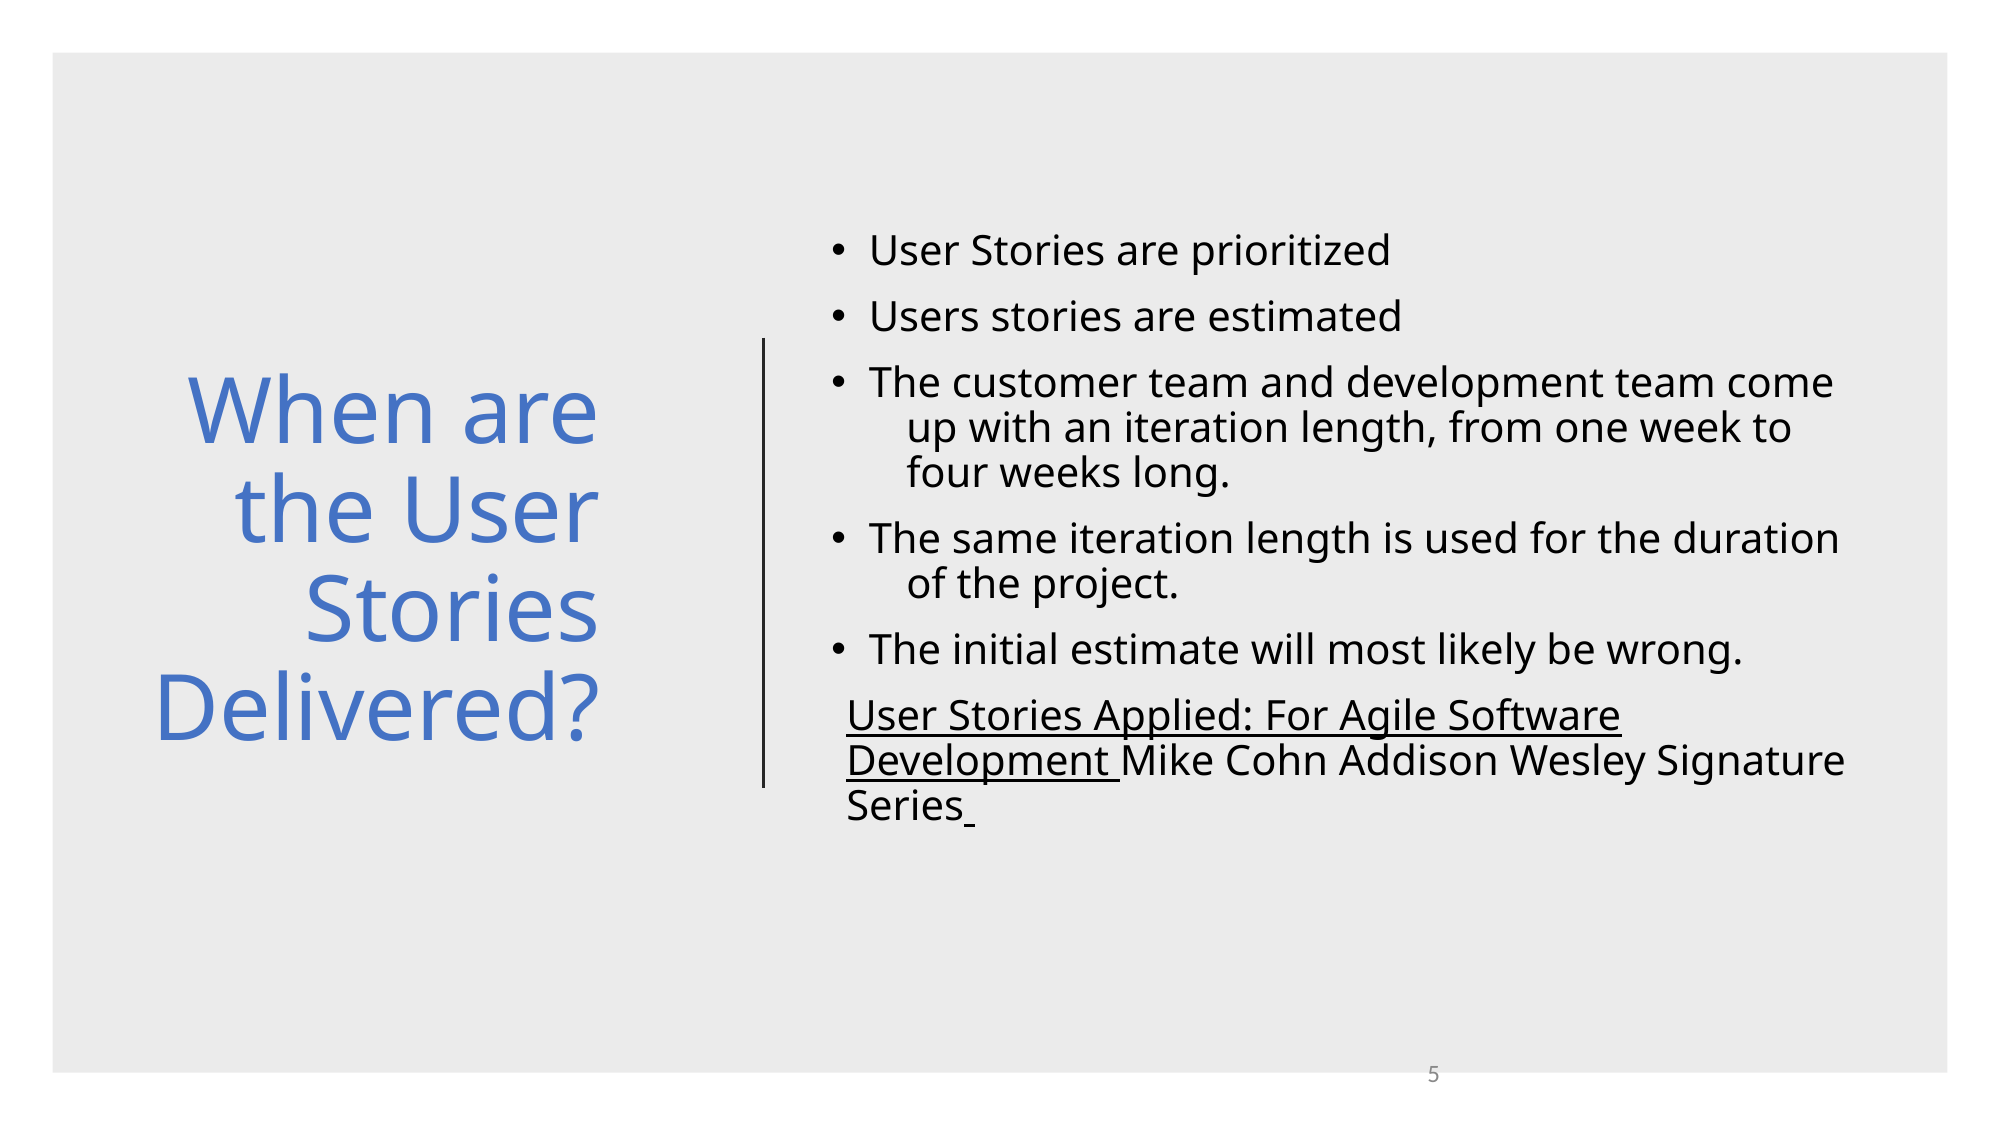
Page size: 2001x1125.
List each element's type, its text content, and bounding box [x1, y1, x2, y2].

text_box 5 [1412, 1042, 1863, 1103]
title When are the User Stories Delivered? [137, 158, 711, 967]
text_box [53, 53, 1947, 1073]
list User Stories are prioritized Users stories are estimated The customer team and development team come up with an iteration length, from one week to four weeks long. The same iteration length is used for the duration of the project. The initial estimate will most likely be wrong. User Stories Applied: For Agile Software Development Mike Cohn Addison Wesley Signature Series [816, 158, 1863, 967]
